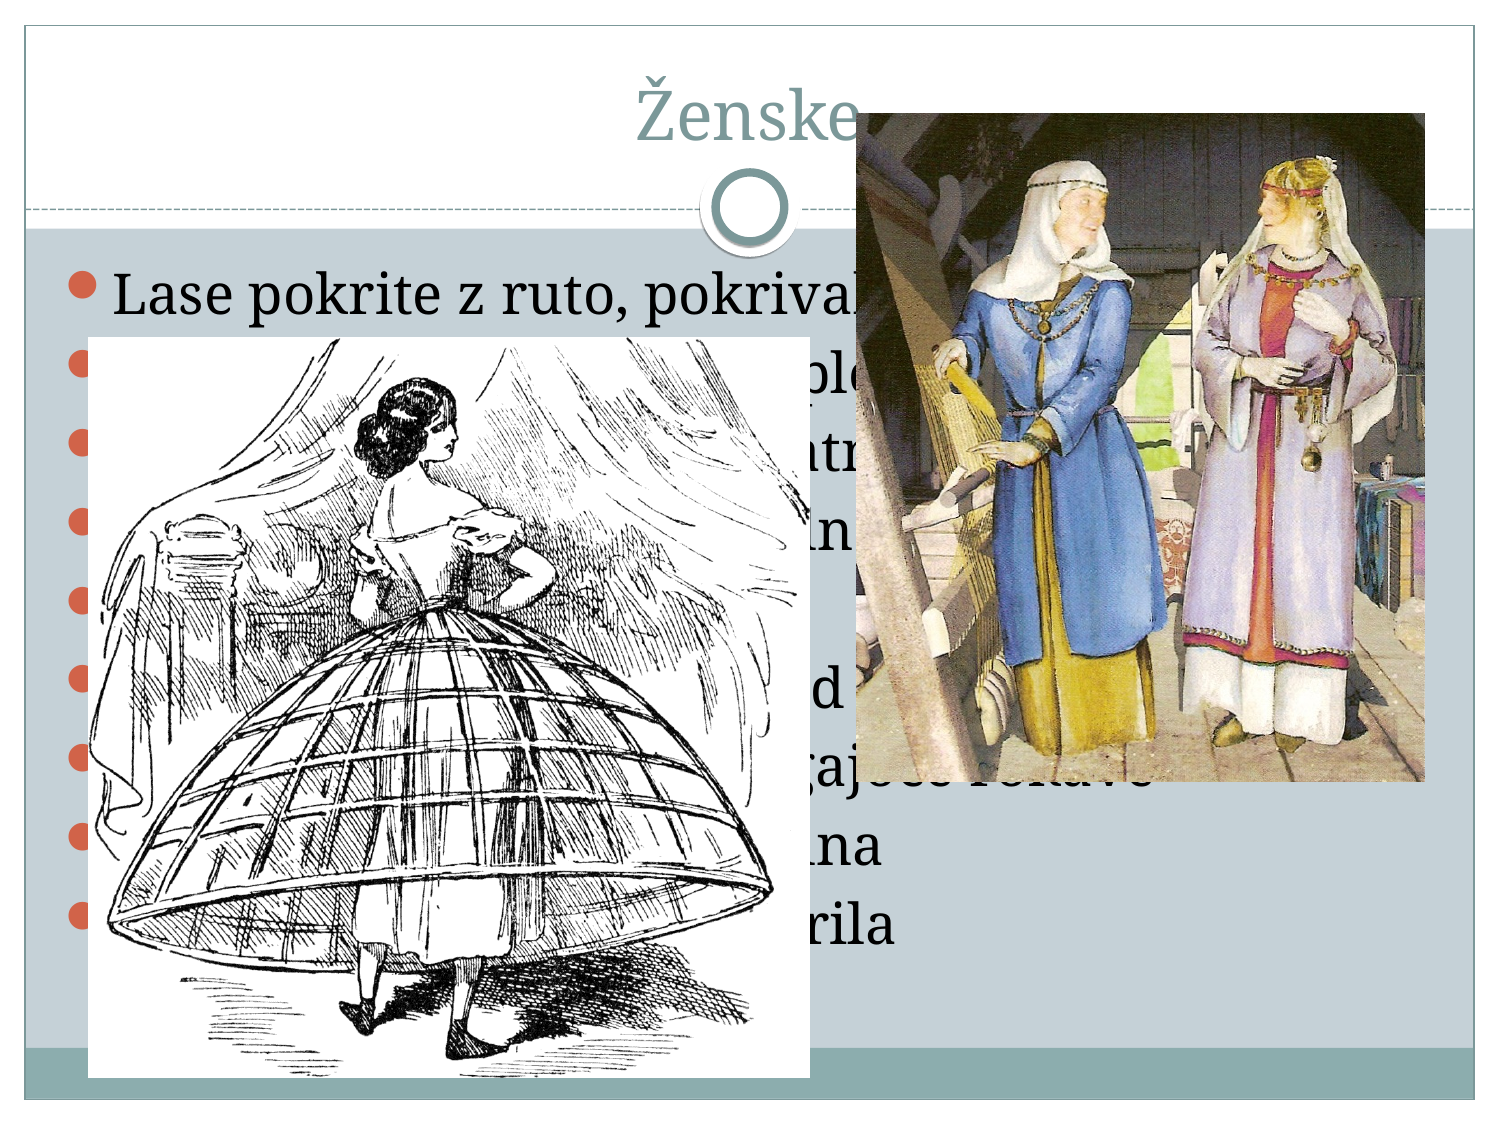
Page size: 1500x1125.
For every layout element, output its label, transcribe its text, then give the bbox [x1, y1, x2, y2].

picture [88, 337, 810, 1079]
title Ženske [49, 37, 1450, 162]
list Lase pokrite z ruto, pokrivalom ali obojim Lasje zelo dolgi  včasih sploh niso strigli Tančice: okrogle in kvadratne Pritrjene z obročem ali čelno obvezo Višji sloj : krona ali tulec Visoke kupulaste kape (pod njimi ruta) Spodnji plaščtesno prilegajoče rokave Krila : prostopadajoča, polna Krinoline: velika, široka krila [49, 250, 1445, 1001]
picture [856, 113, 1425, 782]
